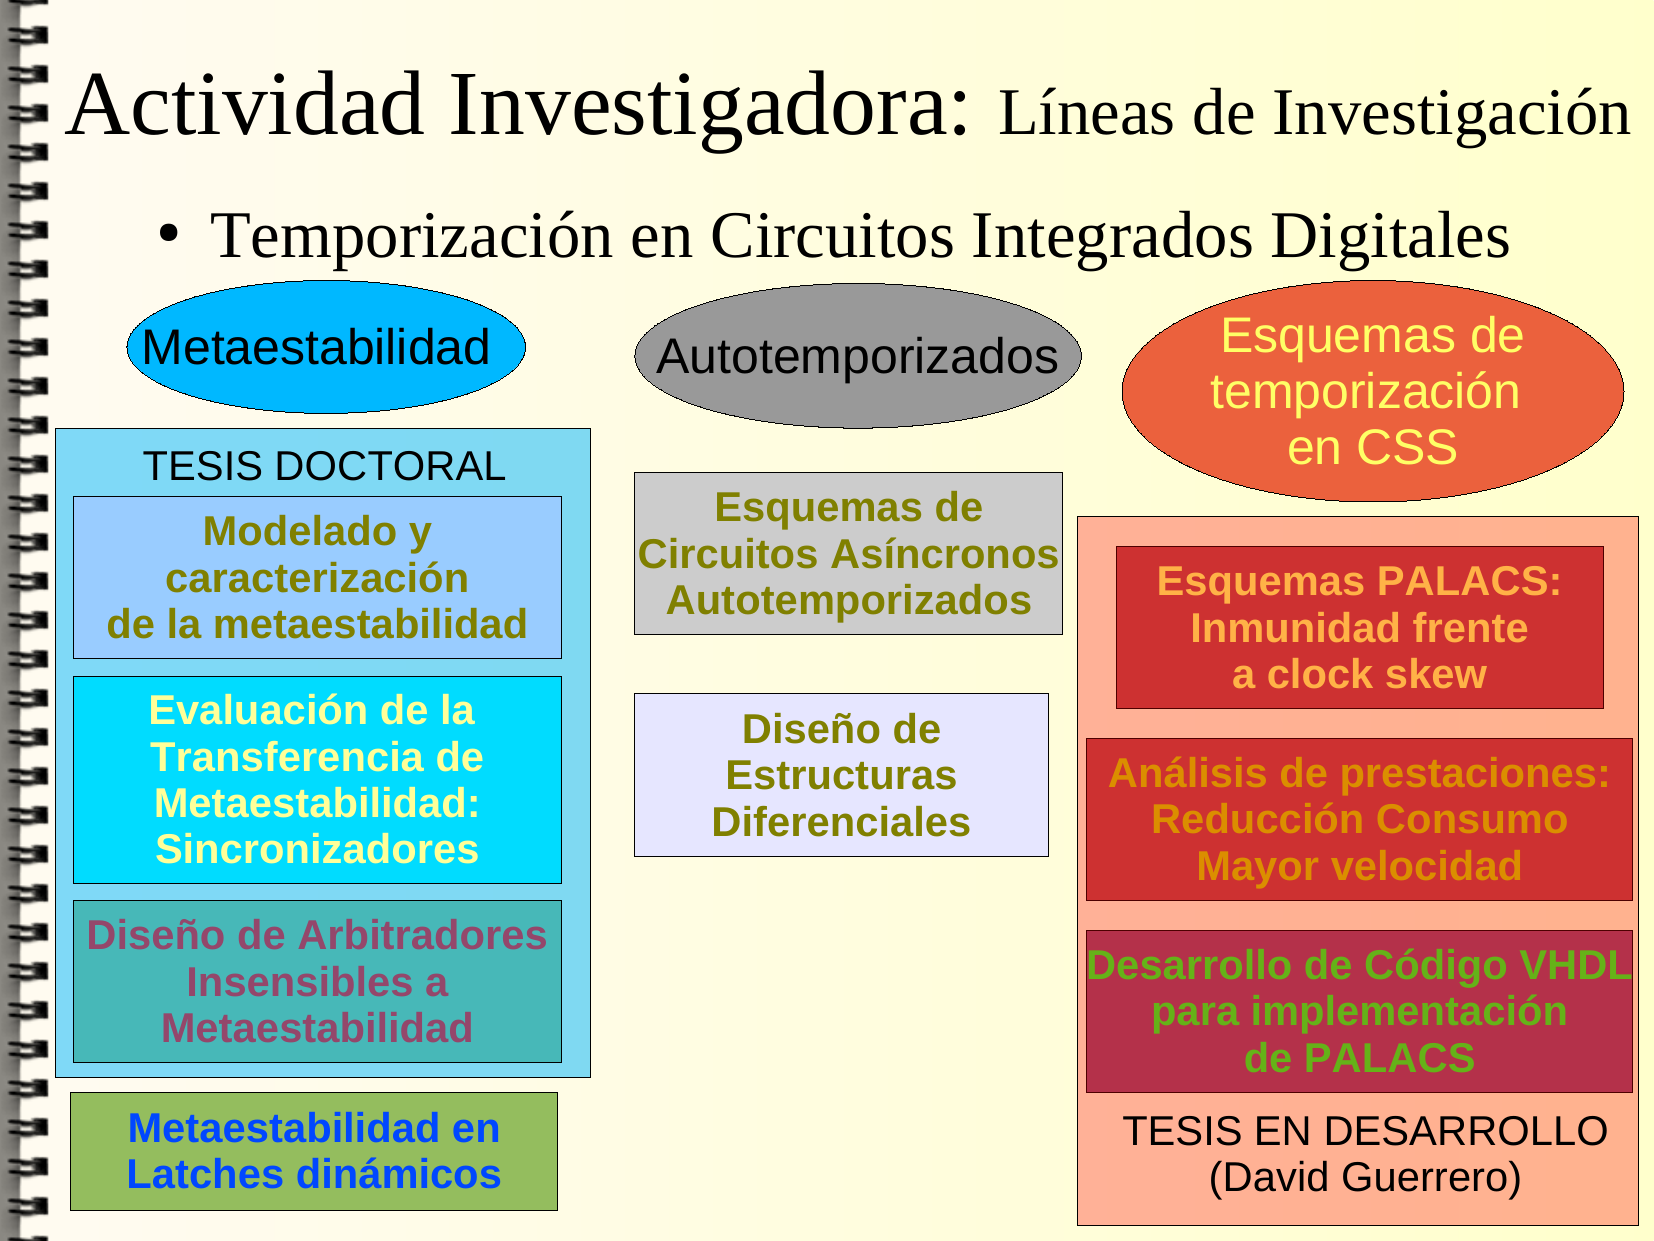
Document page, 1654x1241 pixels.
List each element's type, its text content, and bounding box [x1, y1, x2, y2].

list Temporización en Circuitos Integrados Digitales [121, 197, 1534, 1073]
text_box Diseño de Arbitradores Insensibles a Metaestabilidad [73, 900, 562, 1063]
text_box Modelado y caracterización de la metaestabilidad [73, 496, 562, 659]
text_box TESIS EN DESARROLLO (David Guerrero) [1107, 1107, 1625, 1201]
picture [0, 0, 1654, 1241]
text_box [55, 428, 591, 1078]
title Actividad Investigadora: Líneas de Investigación [44, 0, 1654, 208]
text_box Esquemas de temporización en CSS [1122, 280, 1625, 502]
text_box Evaluación de la Transferencia de Metaestabilidad: Sincronizadores [73, 676, 562, 884]
text_box Autotemporizados [634, 283, 1082, 429]
text_box Esquemas de Circuitos Asíncronos Autotemporizados [634, 472, 1063, 635]
text_box Metaestabilidad en Latches dinámicos [70, 1092, 558, 1211]
text_box Diseño de Estructuras Diferenciales [634, 693, 1049, 857]
text_box Metaestabilidad [126, 280, 526, 414]
text_box [1077, 516, 1639, 1226]
text_box TESIS DOCTORAL [73, 442, 576, 490]
